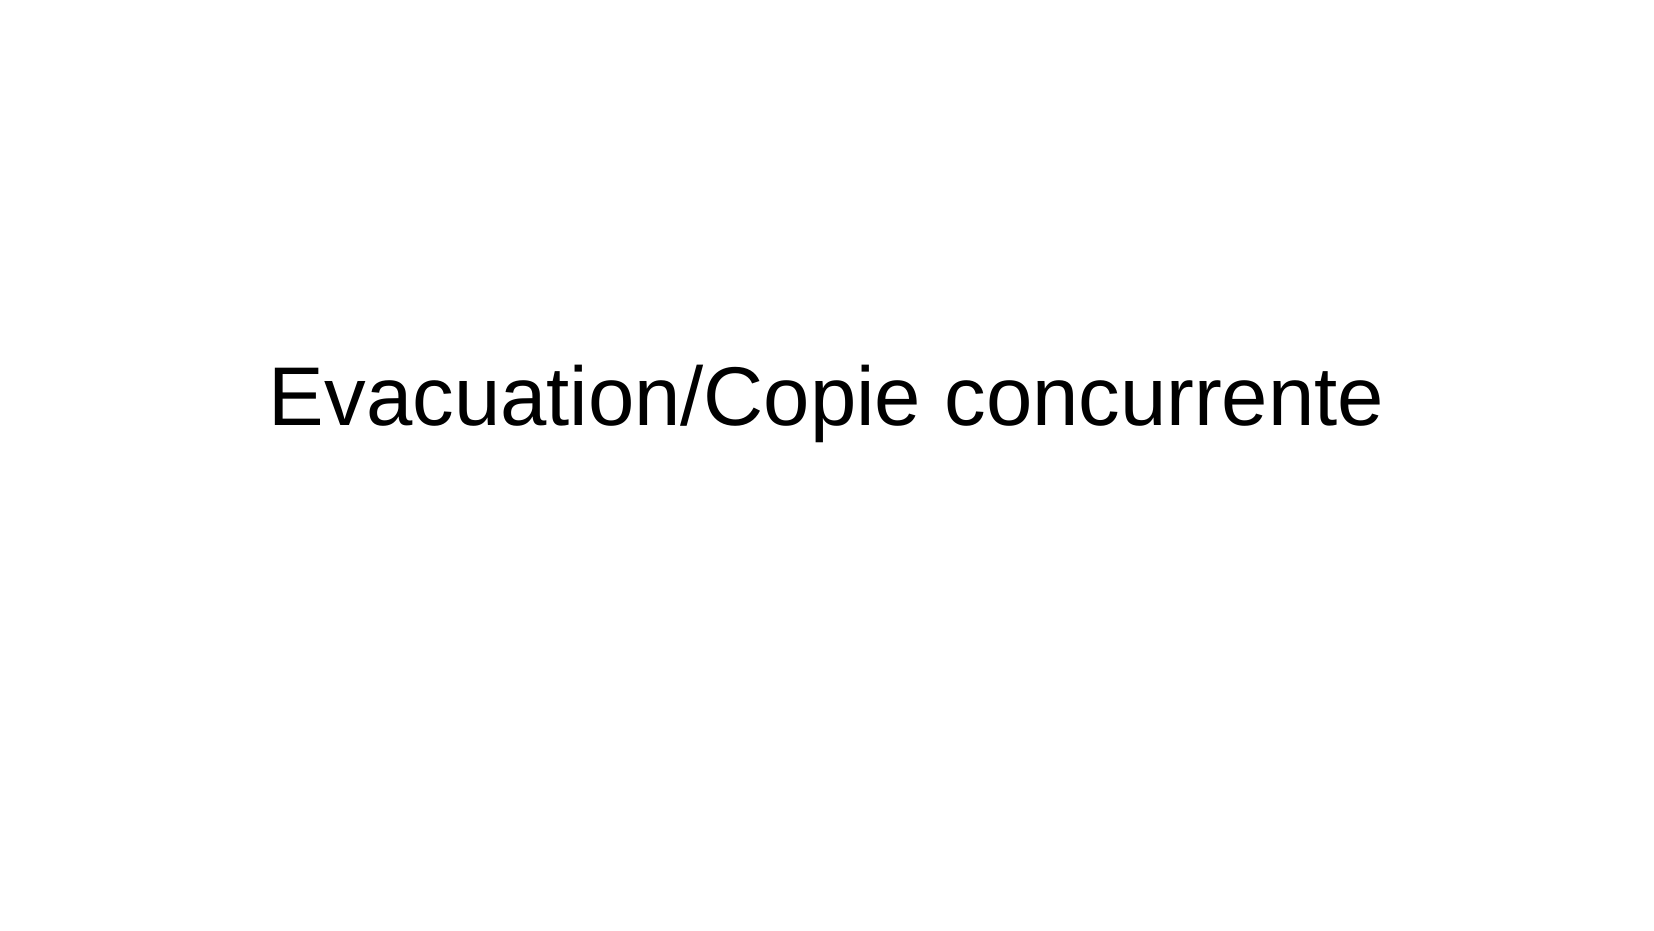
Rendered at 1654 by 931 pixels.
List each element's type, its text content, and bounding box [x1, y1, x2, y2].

subtitle Evacuation/Copie concurrente [82, 37, 1571, 757]
